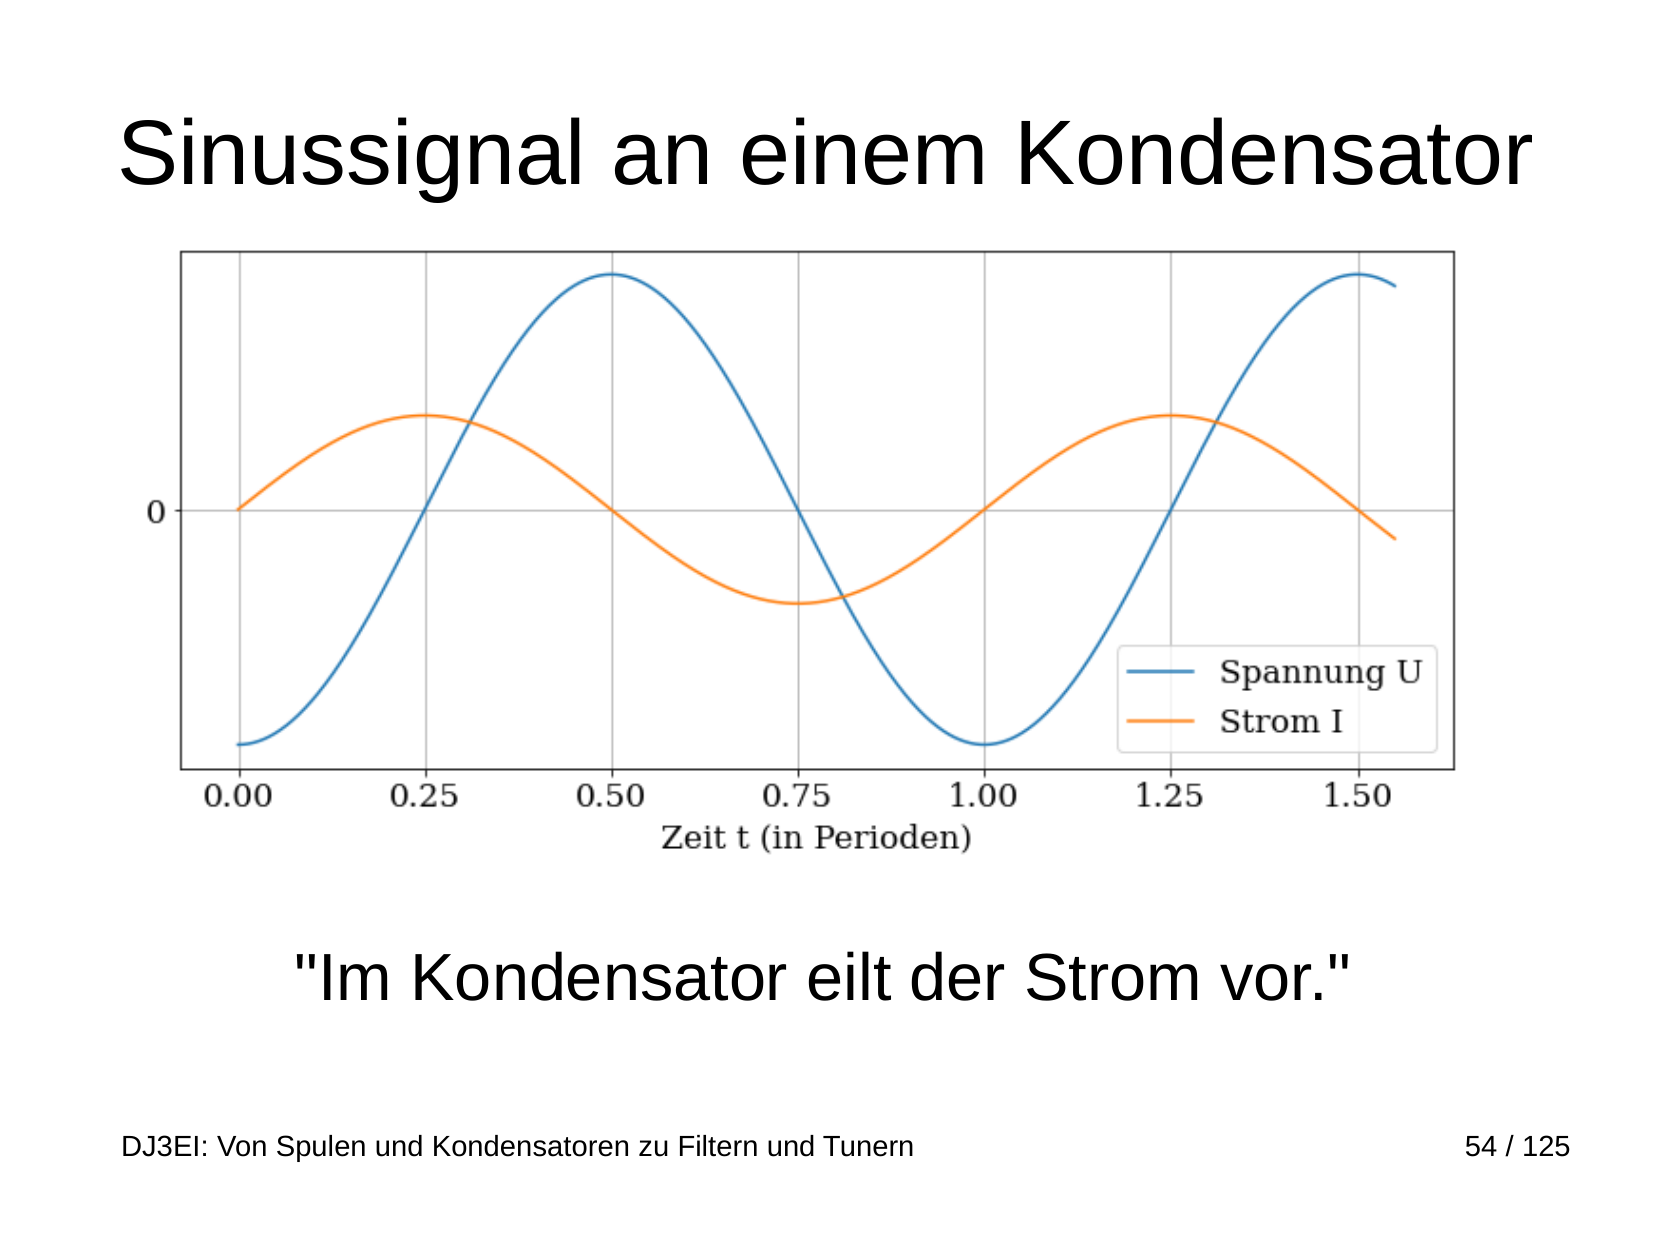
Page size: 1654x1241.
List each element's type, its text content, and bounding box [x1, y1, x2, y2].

text_box "Im Kondensator eilt der Strom vor." [279, 933, 1371, 1023]
picture [133, 238, 1465, 868]
title Sinussignal an einem Kondensator [82, 49, 1571, 257]
